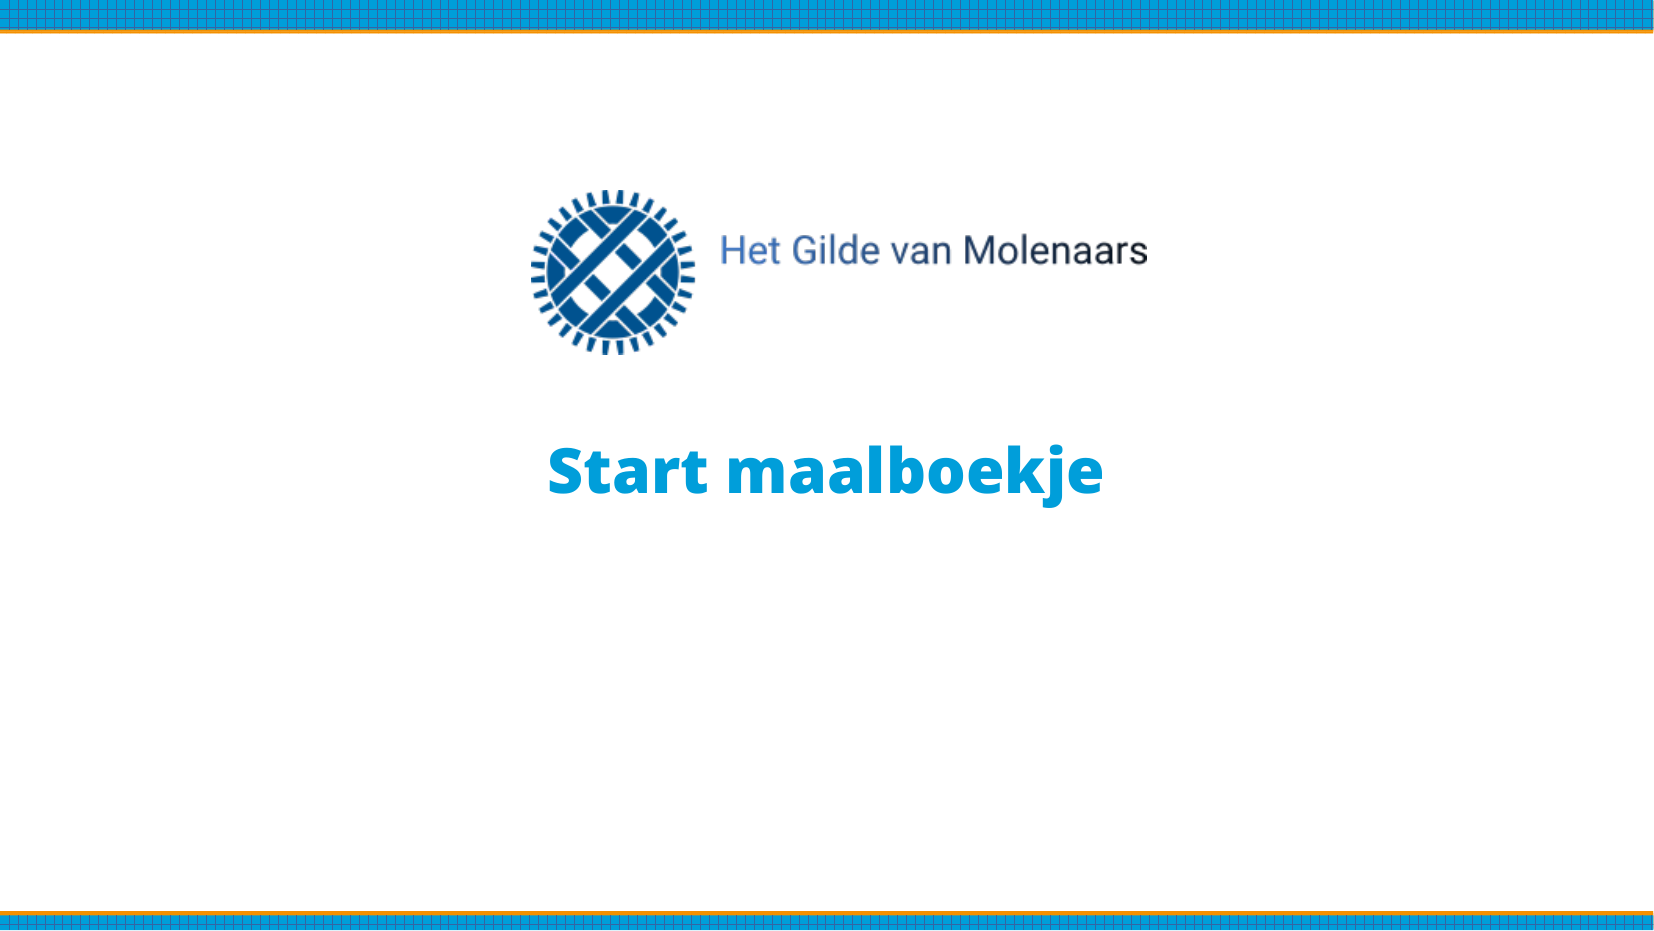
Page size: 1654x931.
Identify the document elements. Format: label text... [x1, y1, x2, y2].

subtitle Start maalboekje [82, 109, 1571, 830]
picture [531, 190, 1147, 355]
